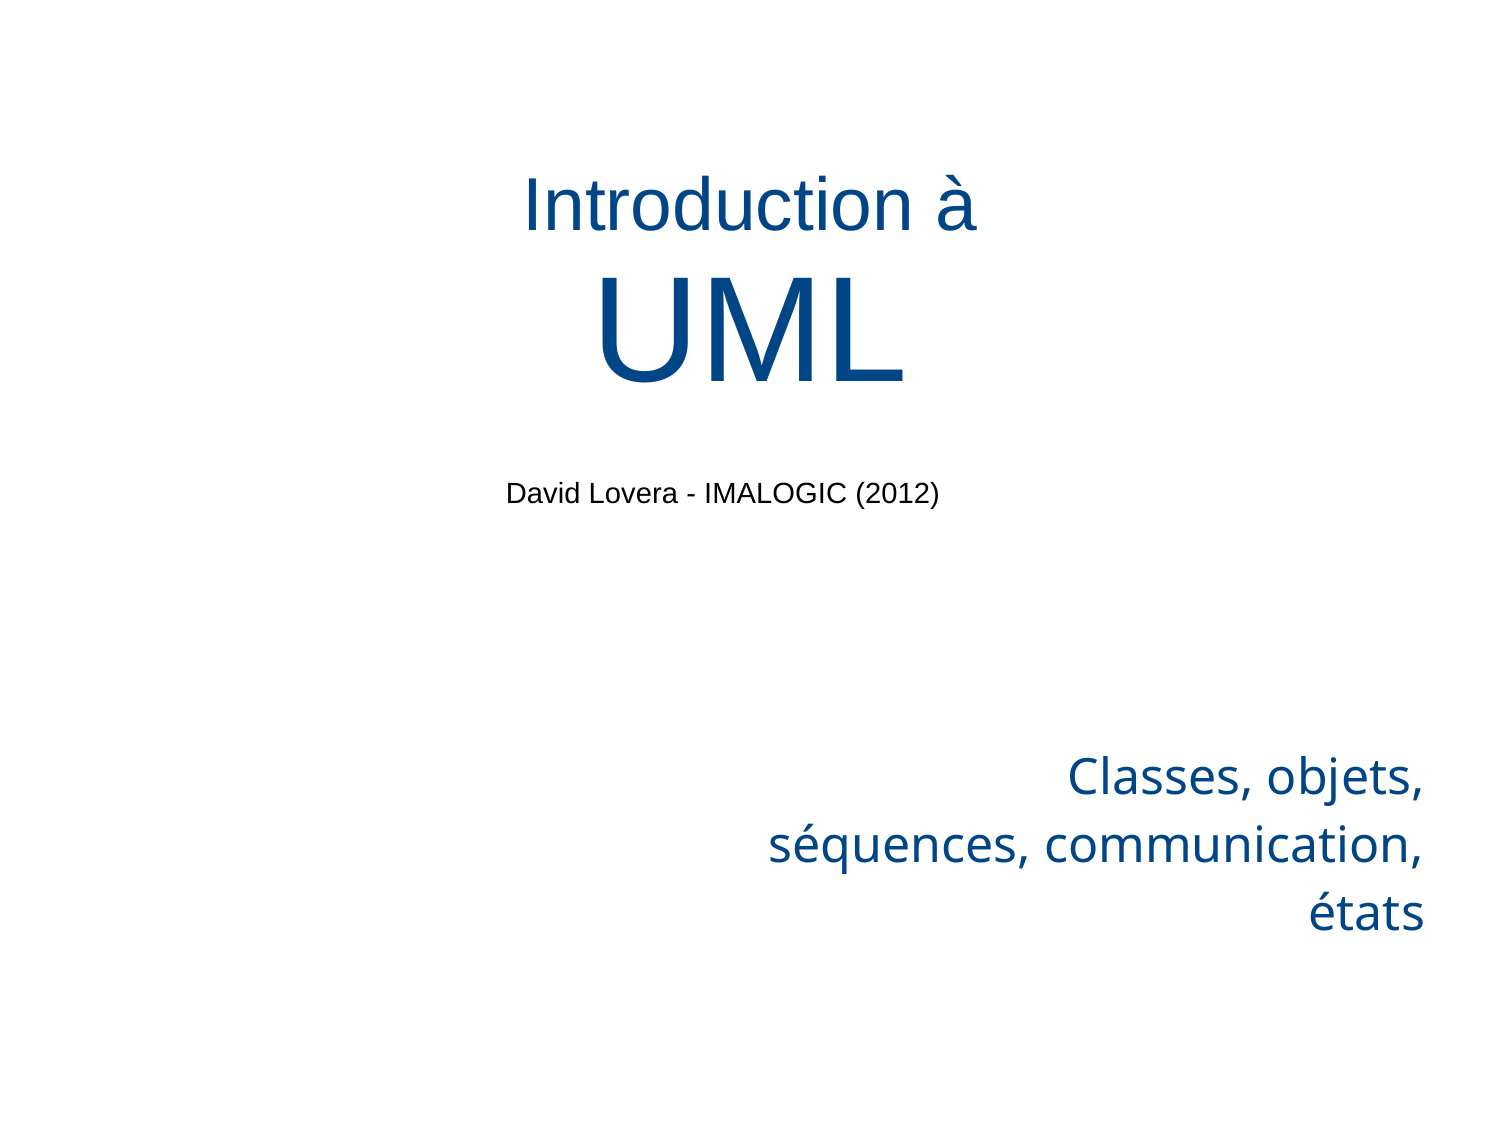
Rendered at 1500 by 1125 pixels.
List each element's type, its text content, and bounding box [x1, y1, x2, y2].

title Introduction à UML [74, 44, 1425, 531]
subtitle Classes, objets, séquences, communication, états [748, 680, 1425, 1006]
text_box David Lovera - IMALOGIC (2012) [435, 477, 1063, 526]
